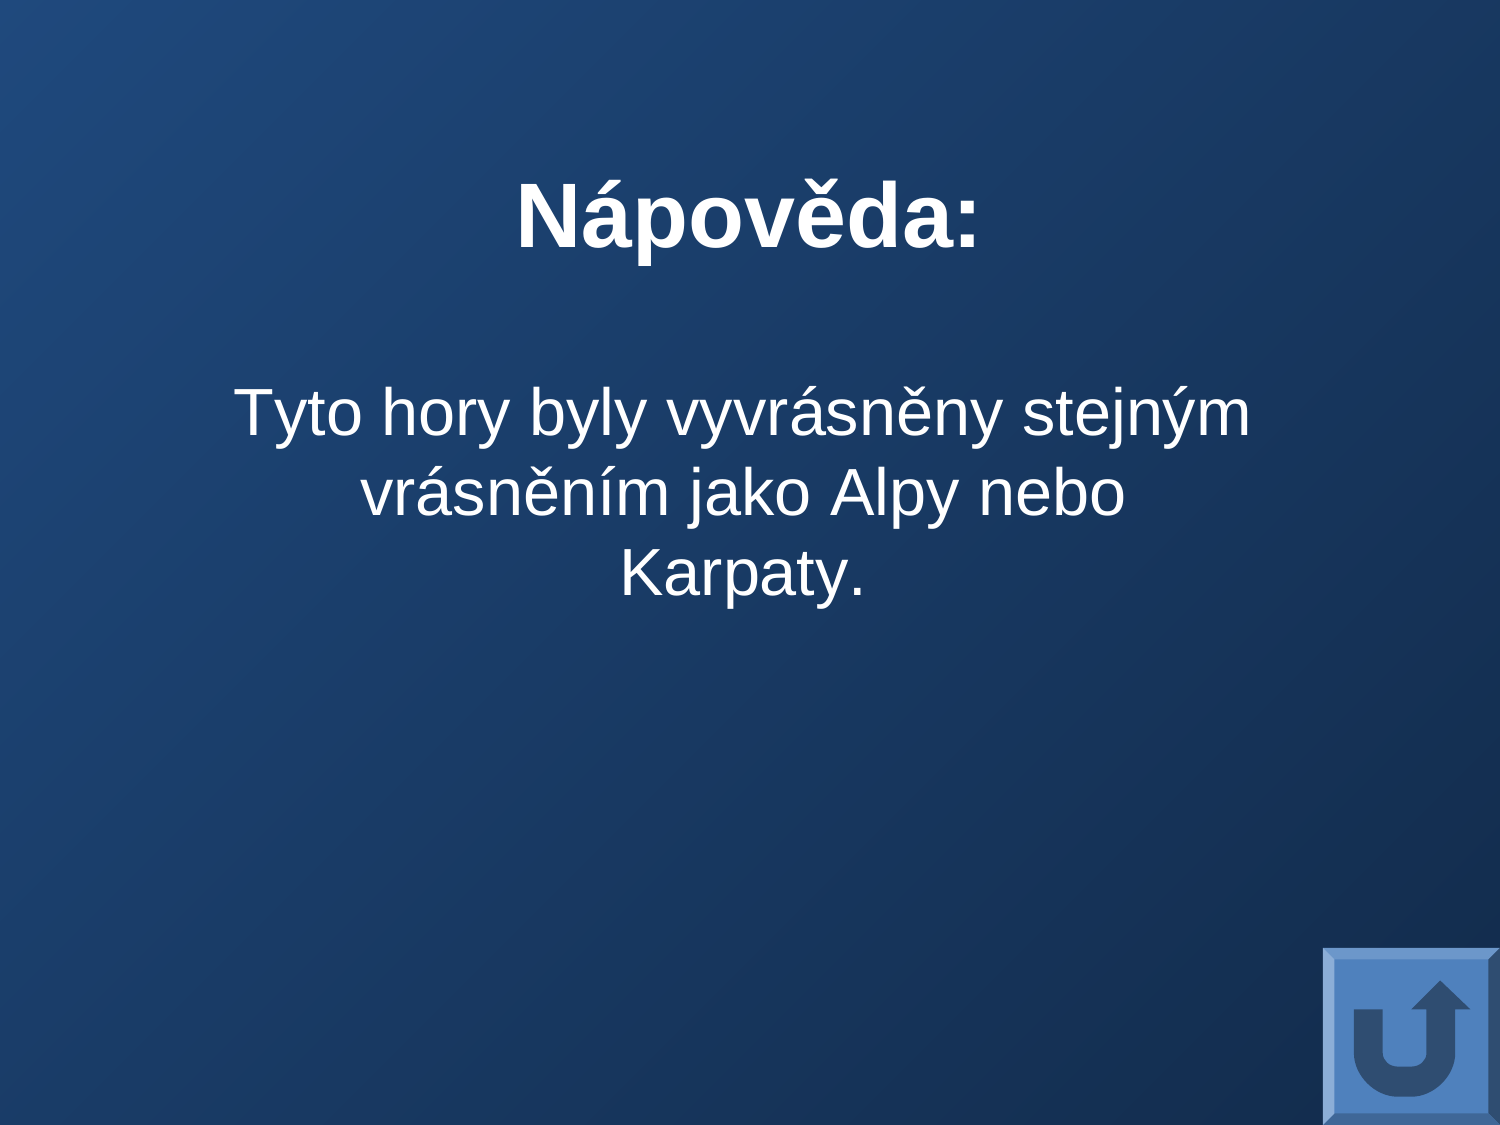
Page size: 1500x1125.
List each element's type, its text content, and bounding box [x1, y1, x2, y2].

title Nápověda: [112, 90, 1388, 332]
text_box Tyto hory byly vyvrásněny stejným vrásněním jako Alpy nebo Karpaty. [218, 361, 1269, 650]
text_box [1324, 947, 1500, 1125]
